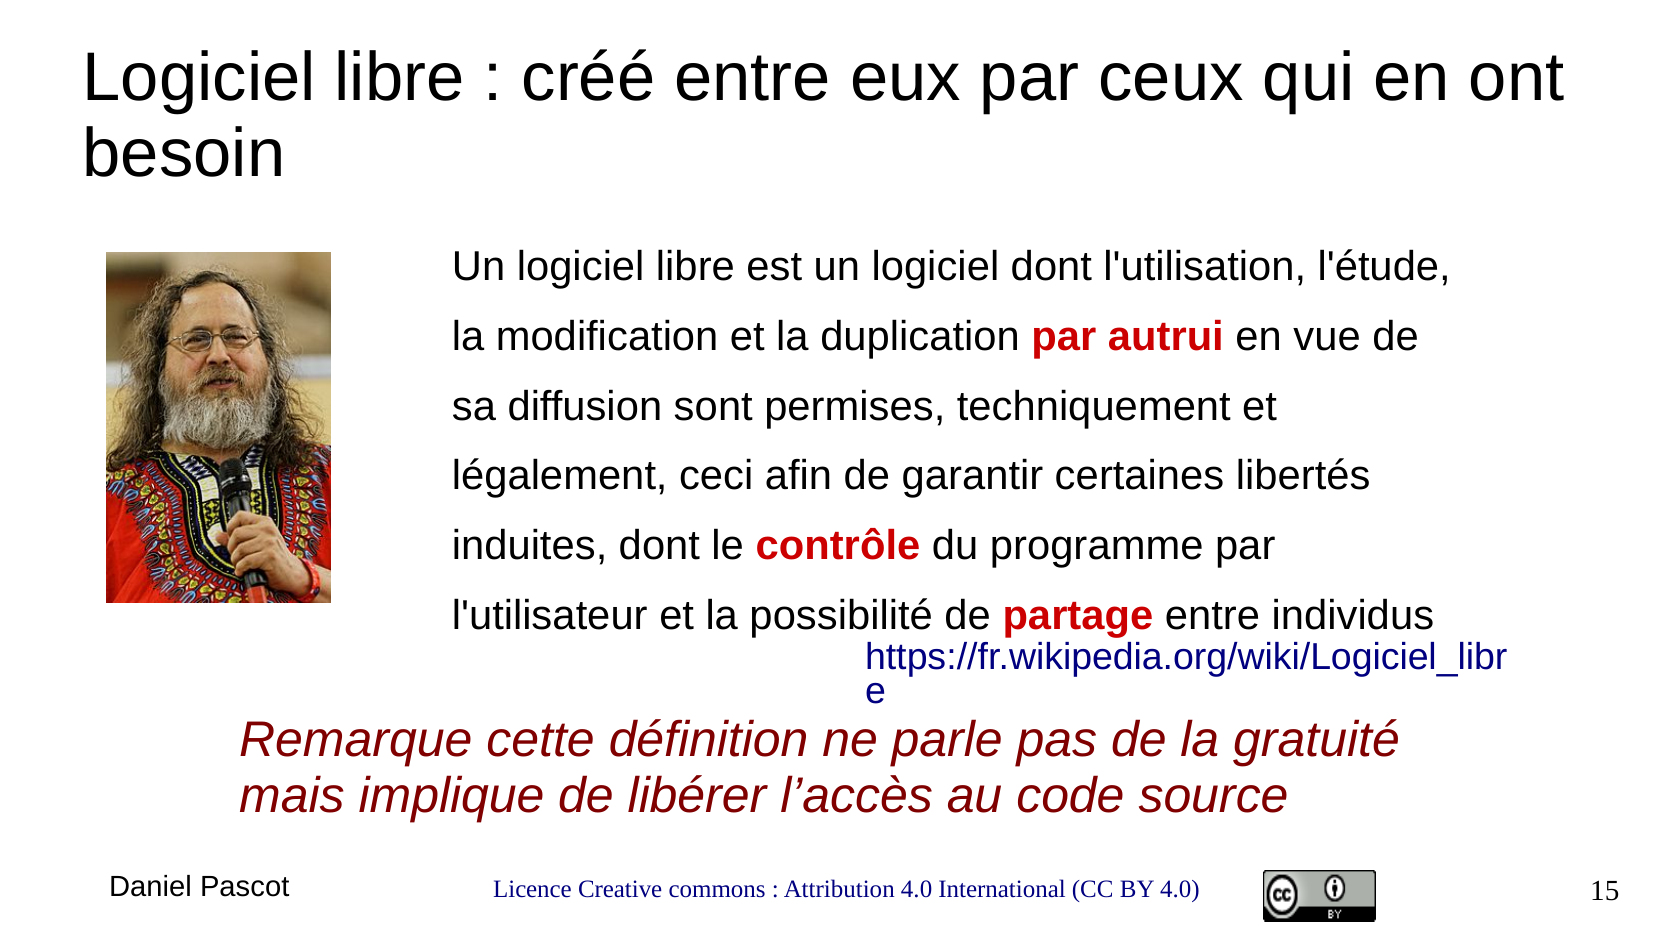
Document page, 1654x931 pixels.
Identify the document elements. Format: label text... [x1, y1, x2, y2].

text_box Un logiciel libre est un logiciel dont l'utilisation, l'étude, la modification et la duplication par autrui en vue de sa diffusion sont permises, techniquement et légalement, ceci afin de garantir certaines libertés induites, dont le contrôle du programme par l'utilisateur et la possibilité de partage entre individus [437, 212, 1477, 646]
title Logiciel libre : créé entre eux par ceux qui en ont besoin [82, 37, 1571, 193]
picture [1263, 886, 1376, 922]
text_box https://fr.wikipedia.org/wiki/Logiciel_libre [850, 628, 1544, 686]
text_box Remarque cette définition ne parle pas de la gratuité mais implique de libérer l’accès au code source [224, 703, 1430, 886]
picture [106, 252, 331, 603]
